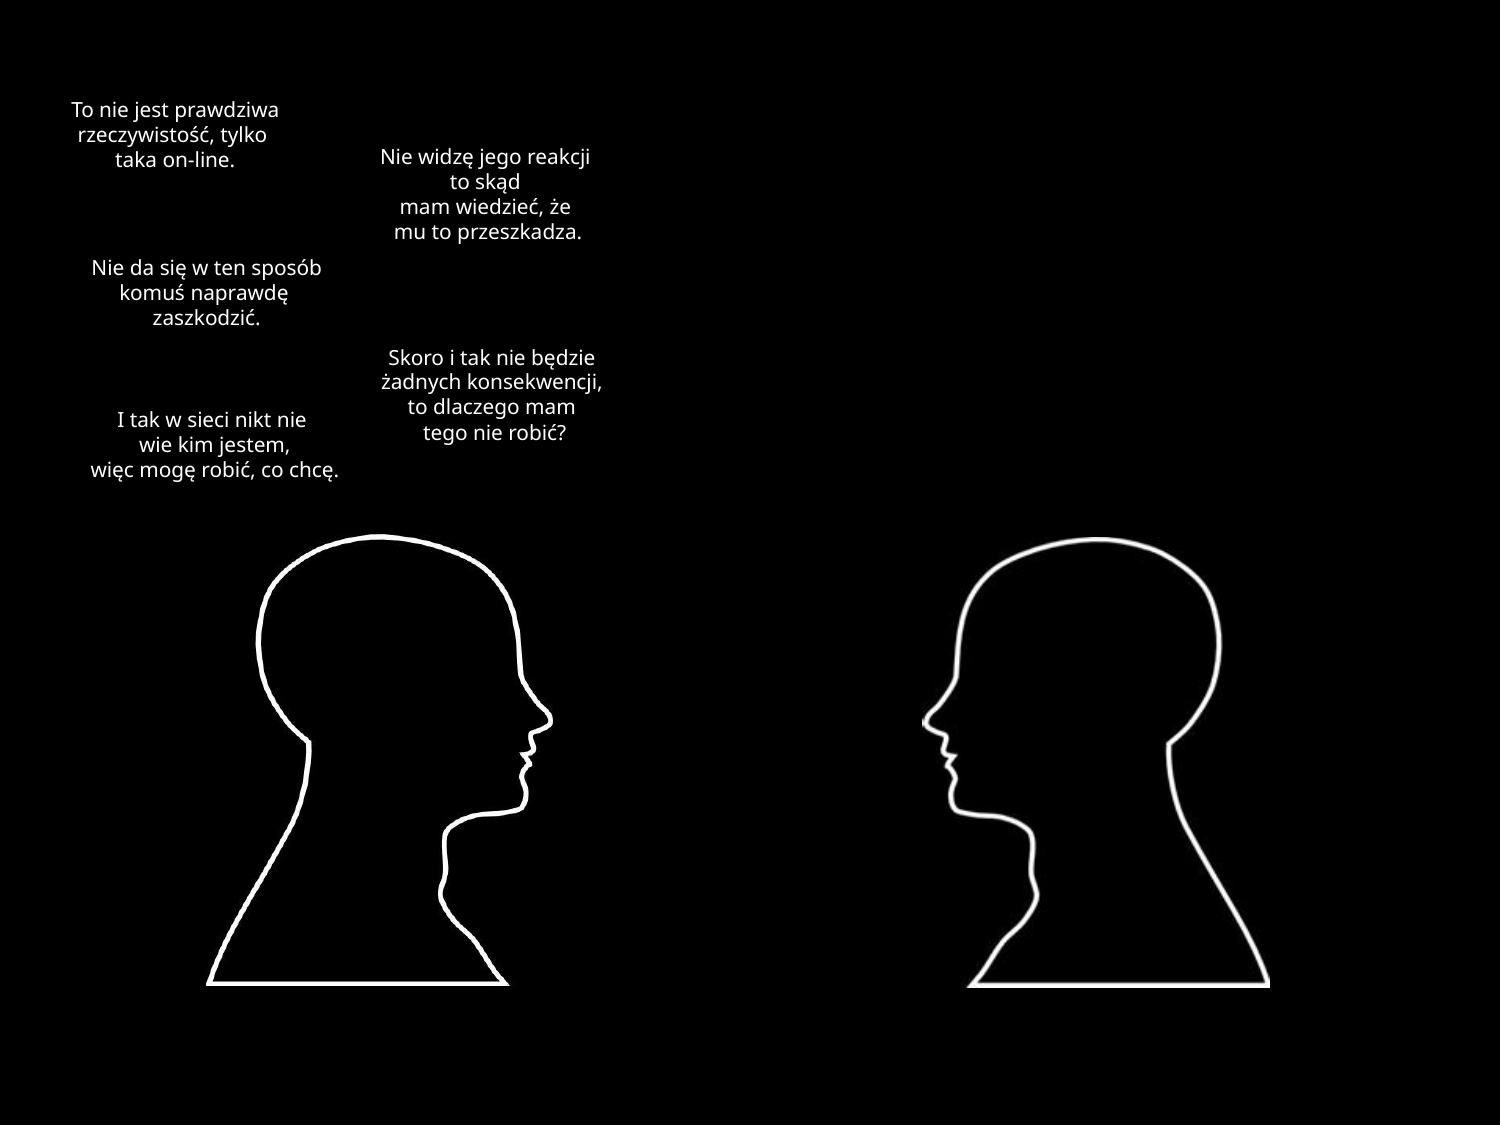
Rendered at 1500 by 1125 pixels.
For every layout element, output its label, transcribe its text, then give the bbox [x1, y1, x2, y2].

text_box I tak w sieci nikt nie wie kim jestem, więc mogę robić, co chcę. [75, 399, 354, 490]
text_box To nie jest prawdziwa rzeczywistość, tylko taka on-line. [56, 88, 295, 179]
text_box Skoro i tak nie będzie żadnych konsekwencji, to dlaczego mam tego nie robić? [366, 336, 623, 452]
picture [206, 534, 553, 986]
text_box Nie da się w ten sposób komuś naprawdę zaszkodzić. [76, 247, 337, 338]
text_box Nie widzę jego reakcji to skąd mam wiedzieć, że mu to przeszkadza. [365, 136, 611, 251]
picture [922, 537, 1270, 988]
